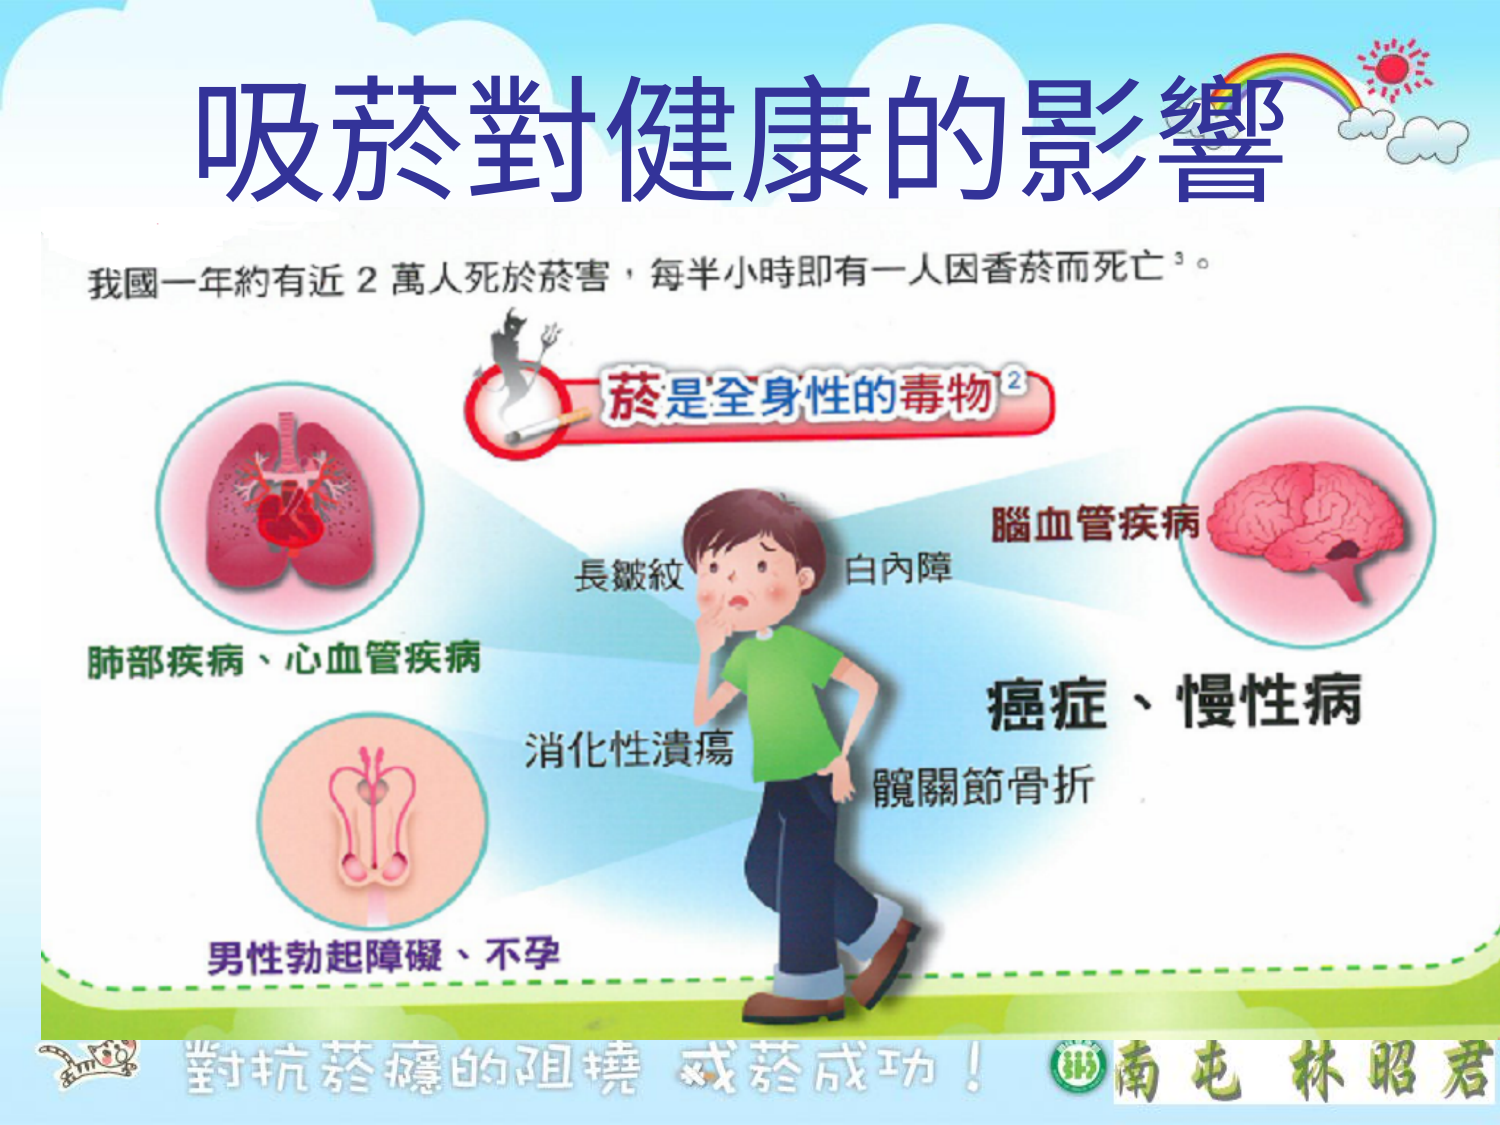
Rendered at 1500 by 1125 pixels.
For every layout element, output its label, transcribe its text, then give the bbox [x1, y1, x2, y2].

title 吸菸對健康的影響 [64, 42, 1415, 231]
picture [41, 208, 1500, 1040]
